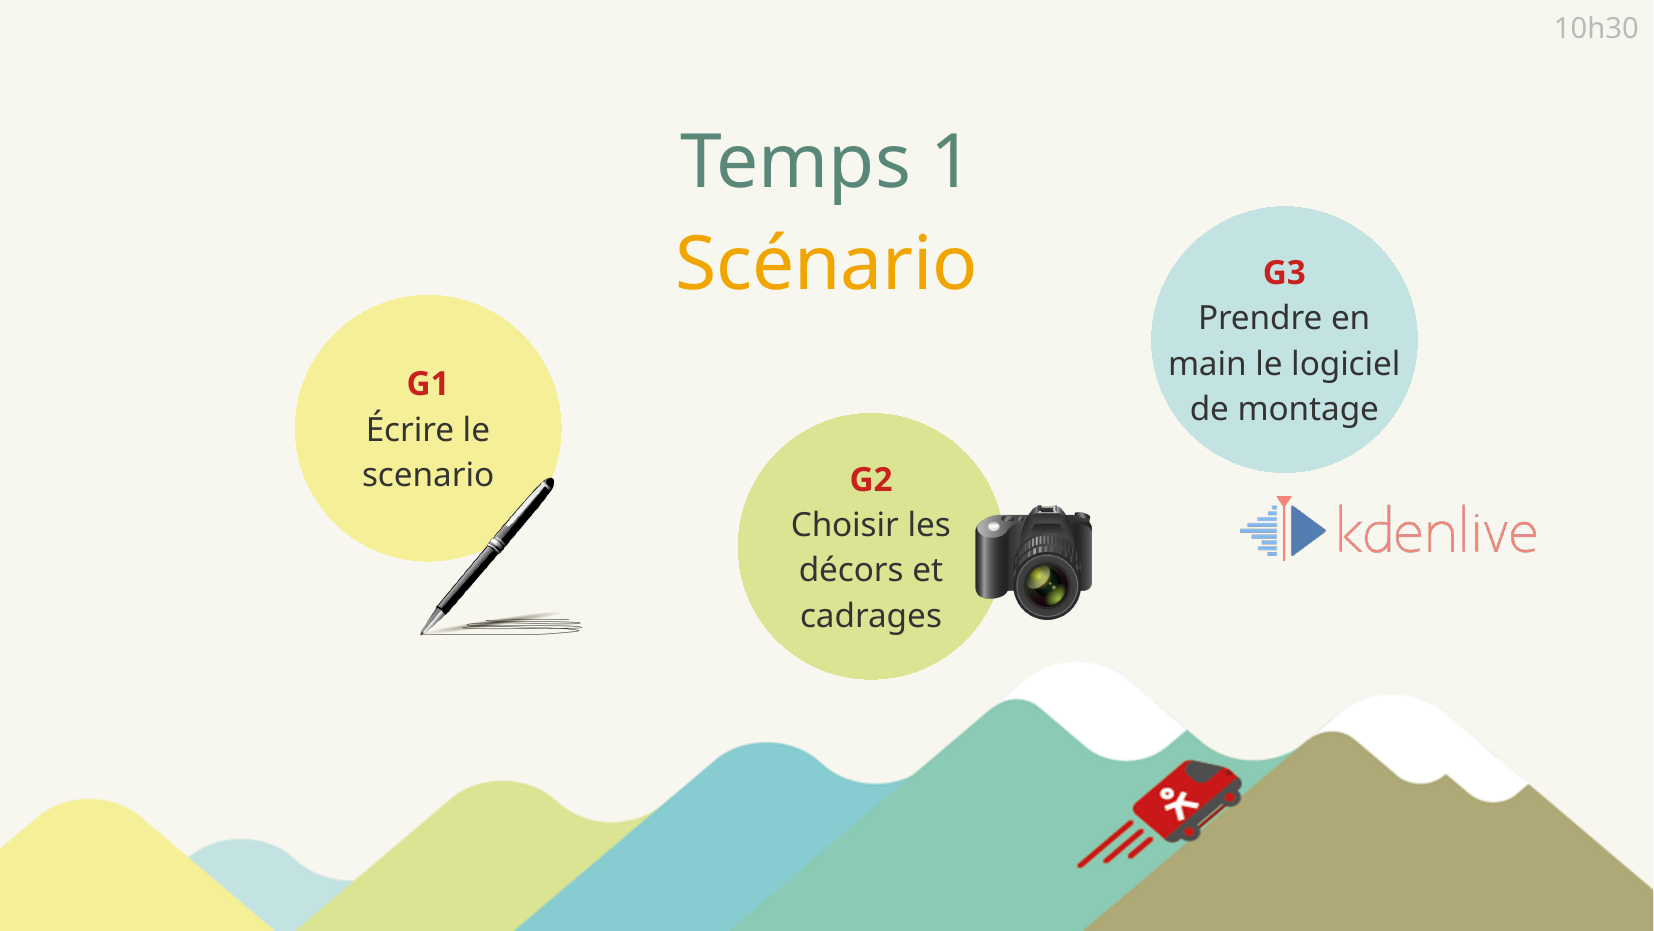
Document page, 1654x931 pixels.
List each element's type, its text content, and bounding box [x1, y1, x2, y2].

text_box G3 Prendre en main le logiciel de montage [1151, 206, 1418, 473]
text_box G1 Écrire le scenario [295, 295, 562, 562]
text_box G2 Choisir les décors et cadrages [738, 413, 1004, 680]
text_box 10h30 [1446, 0, 1654, 119]
picture [0, 0, 1654, 931]
text_box Temps 1 Scénario [236, 35, 1418, 384]
